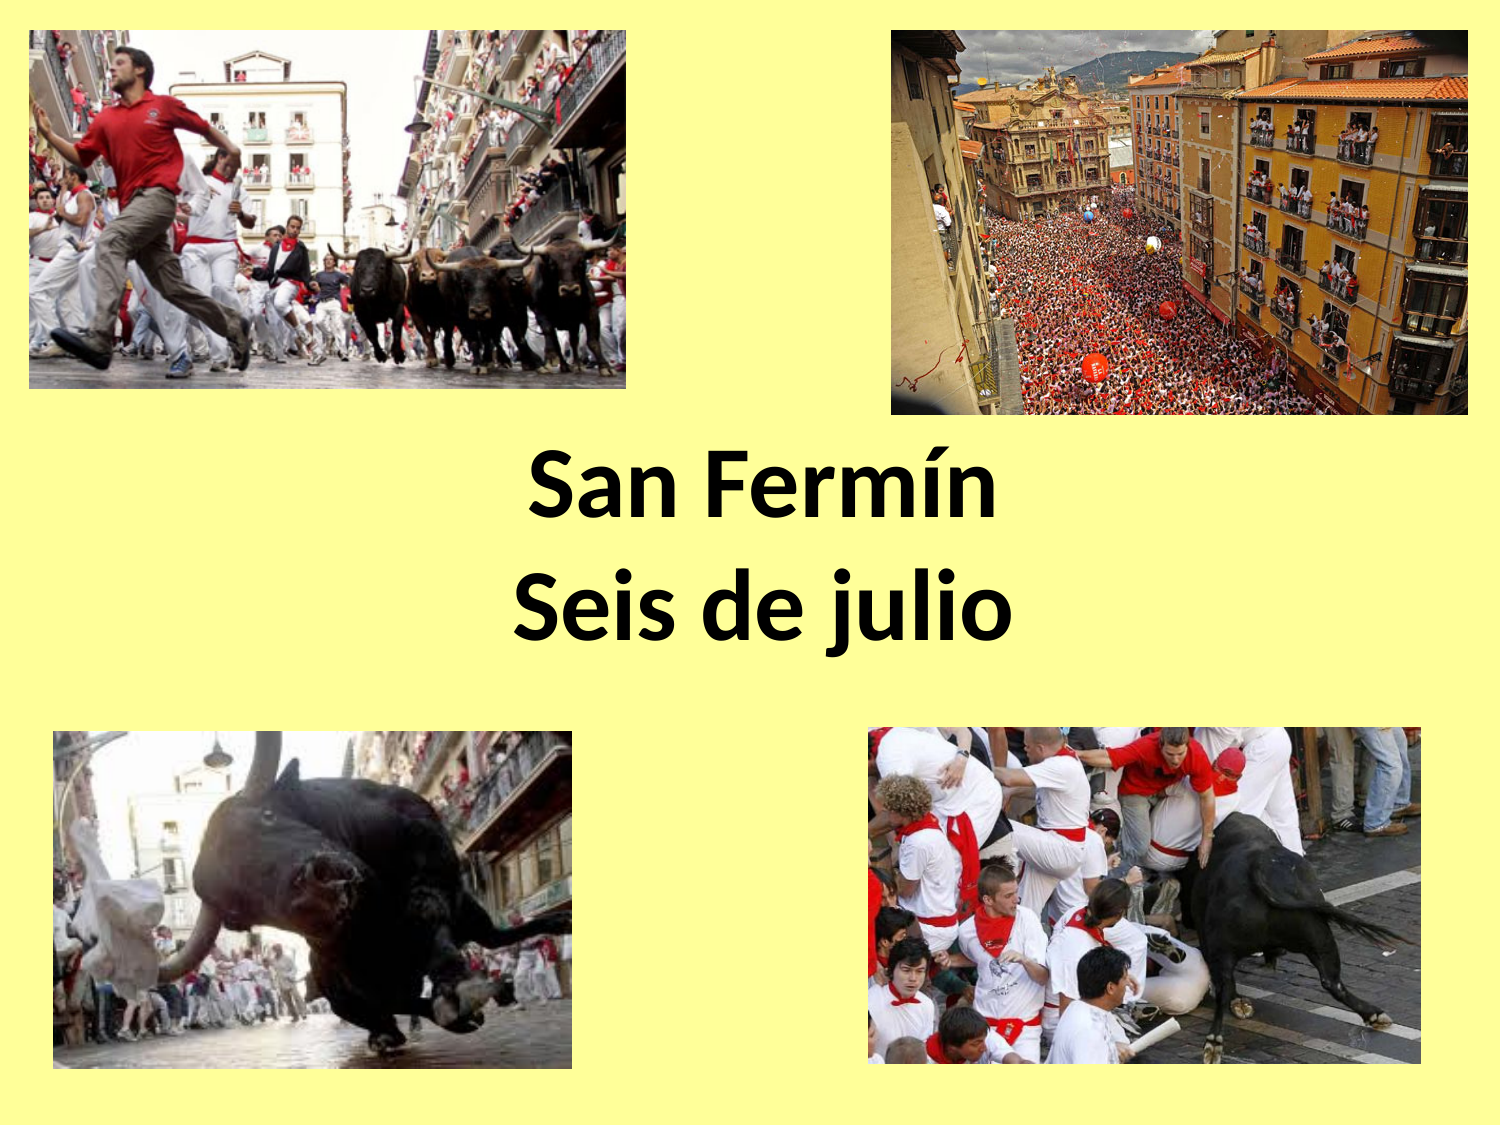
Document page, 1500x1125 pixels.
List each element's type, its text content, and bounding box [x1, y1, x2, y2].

picture [891, 30, 1468, 415]
picture [29, 30, 626, 389]
picture [868, 727, 1421, 1064]
text_box San Fermín Seis de julio [88, 408, 1439, 668]
picture [53, 731, 572, 1069]
